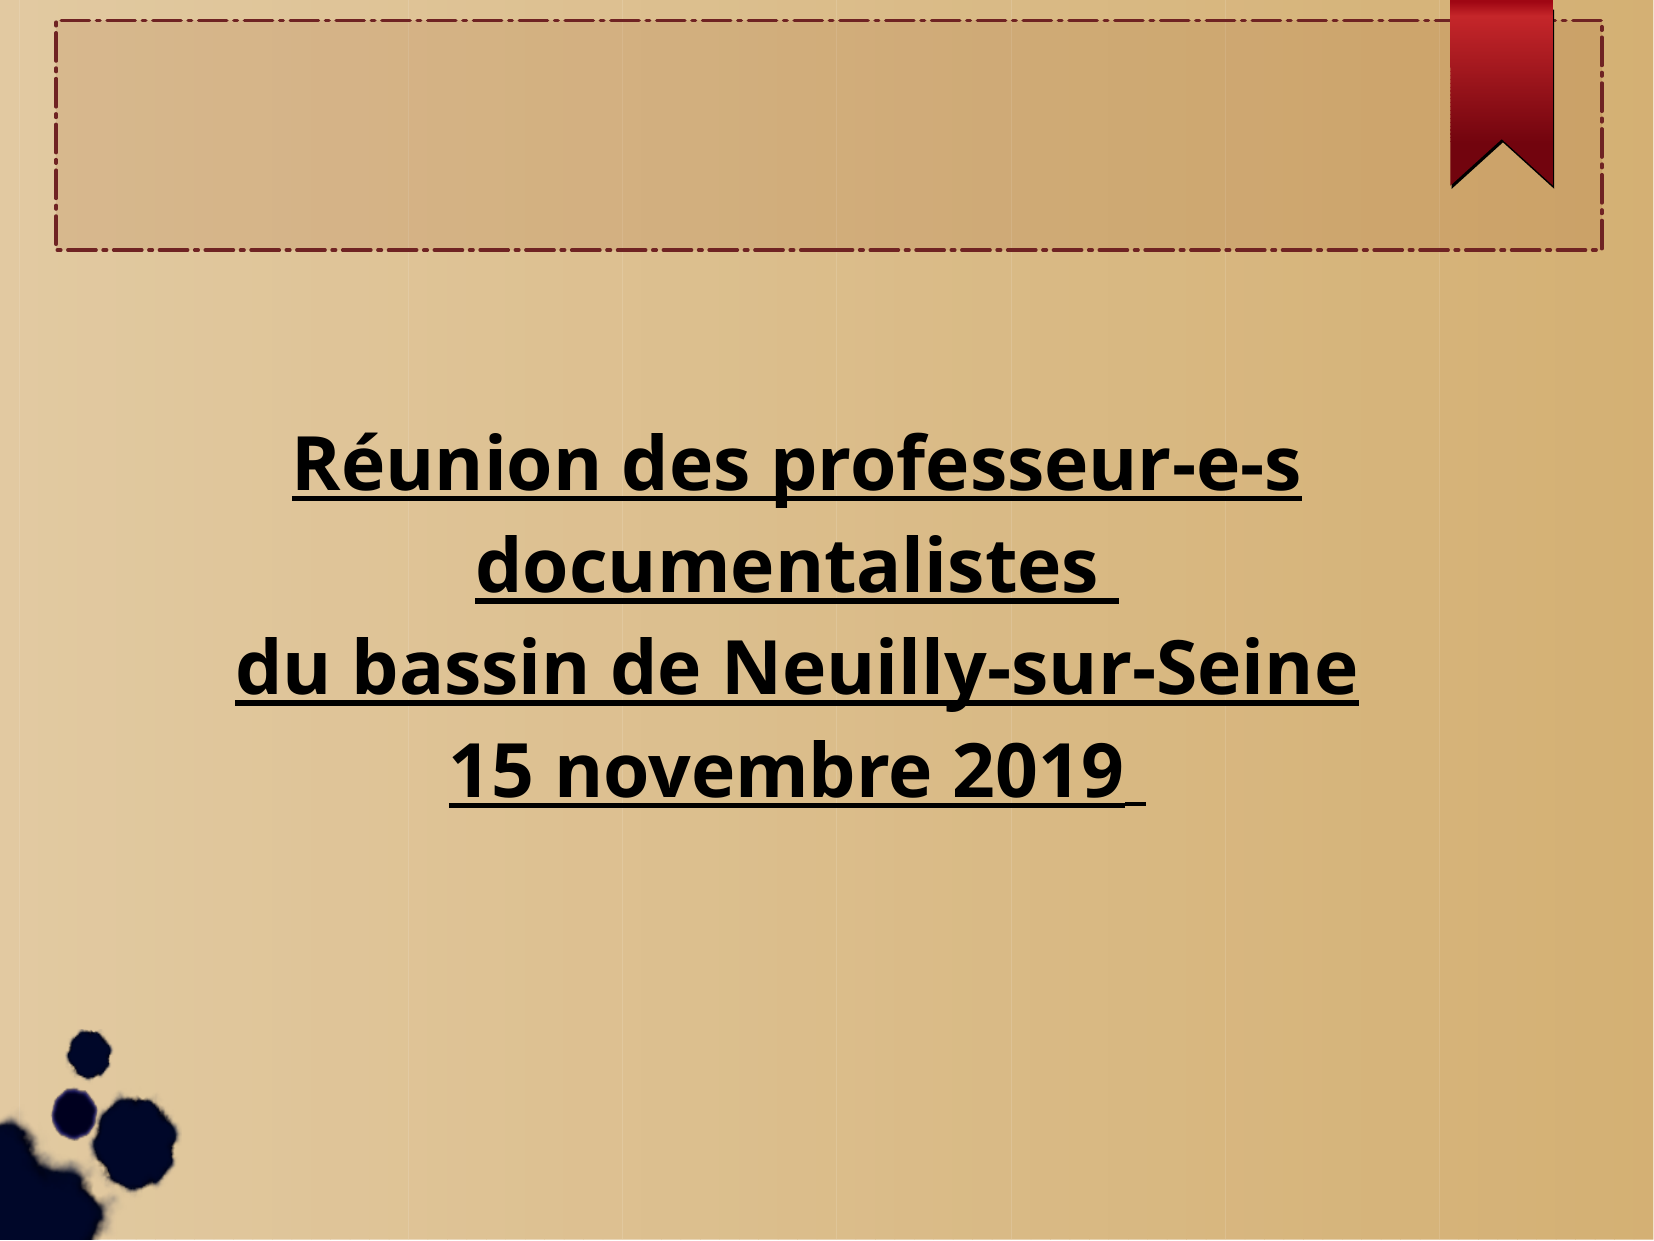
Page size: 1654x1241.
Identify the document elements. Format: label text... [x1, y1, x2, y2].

title Réunion des professeur-e-s documentalistes du bassin de Neuilly-sur-Seine 15 novembre 2019 [82, 0, 1512, 926]
